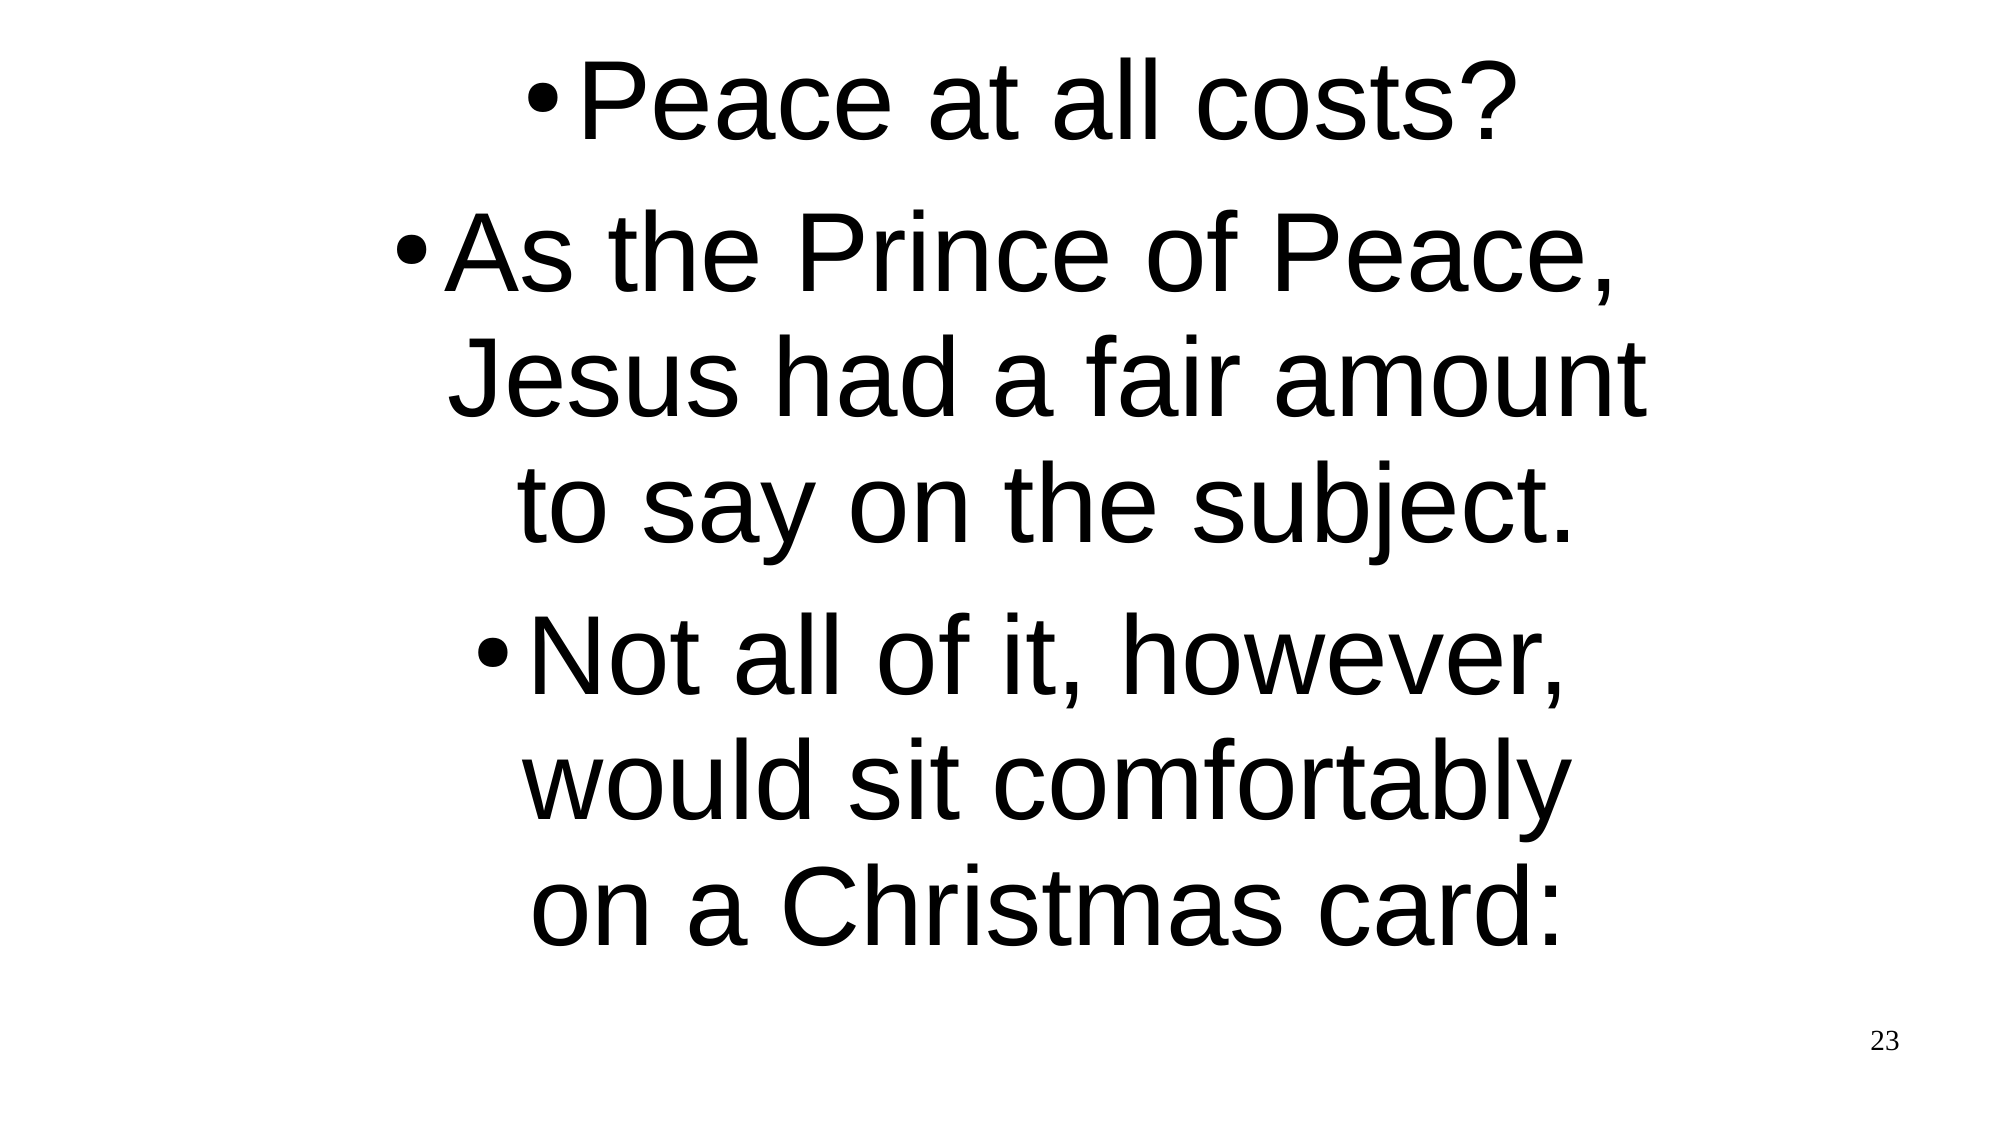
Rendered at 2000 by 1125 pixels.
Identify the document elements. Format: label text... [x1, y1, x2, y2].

list Peace at all costs? As the Prince of Peace, Jesus had a fair amount to say on the subject. Not all of it, however, would sit comfortably on a Christmas card: [37, 37, 1988, 1088]
